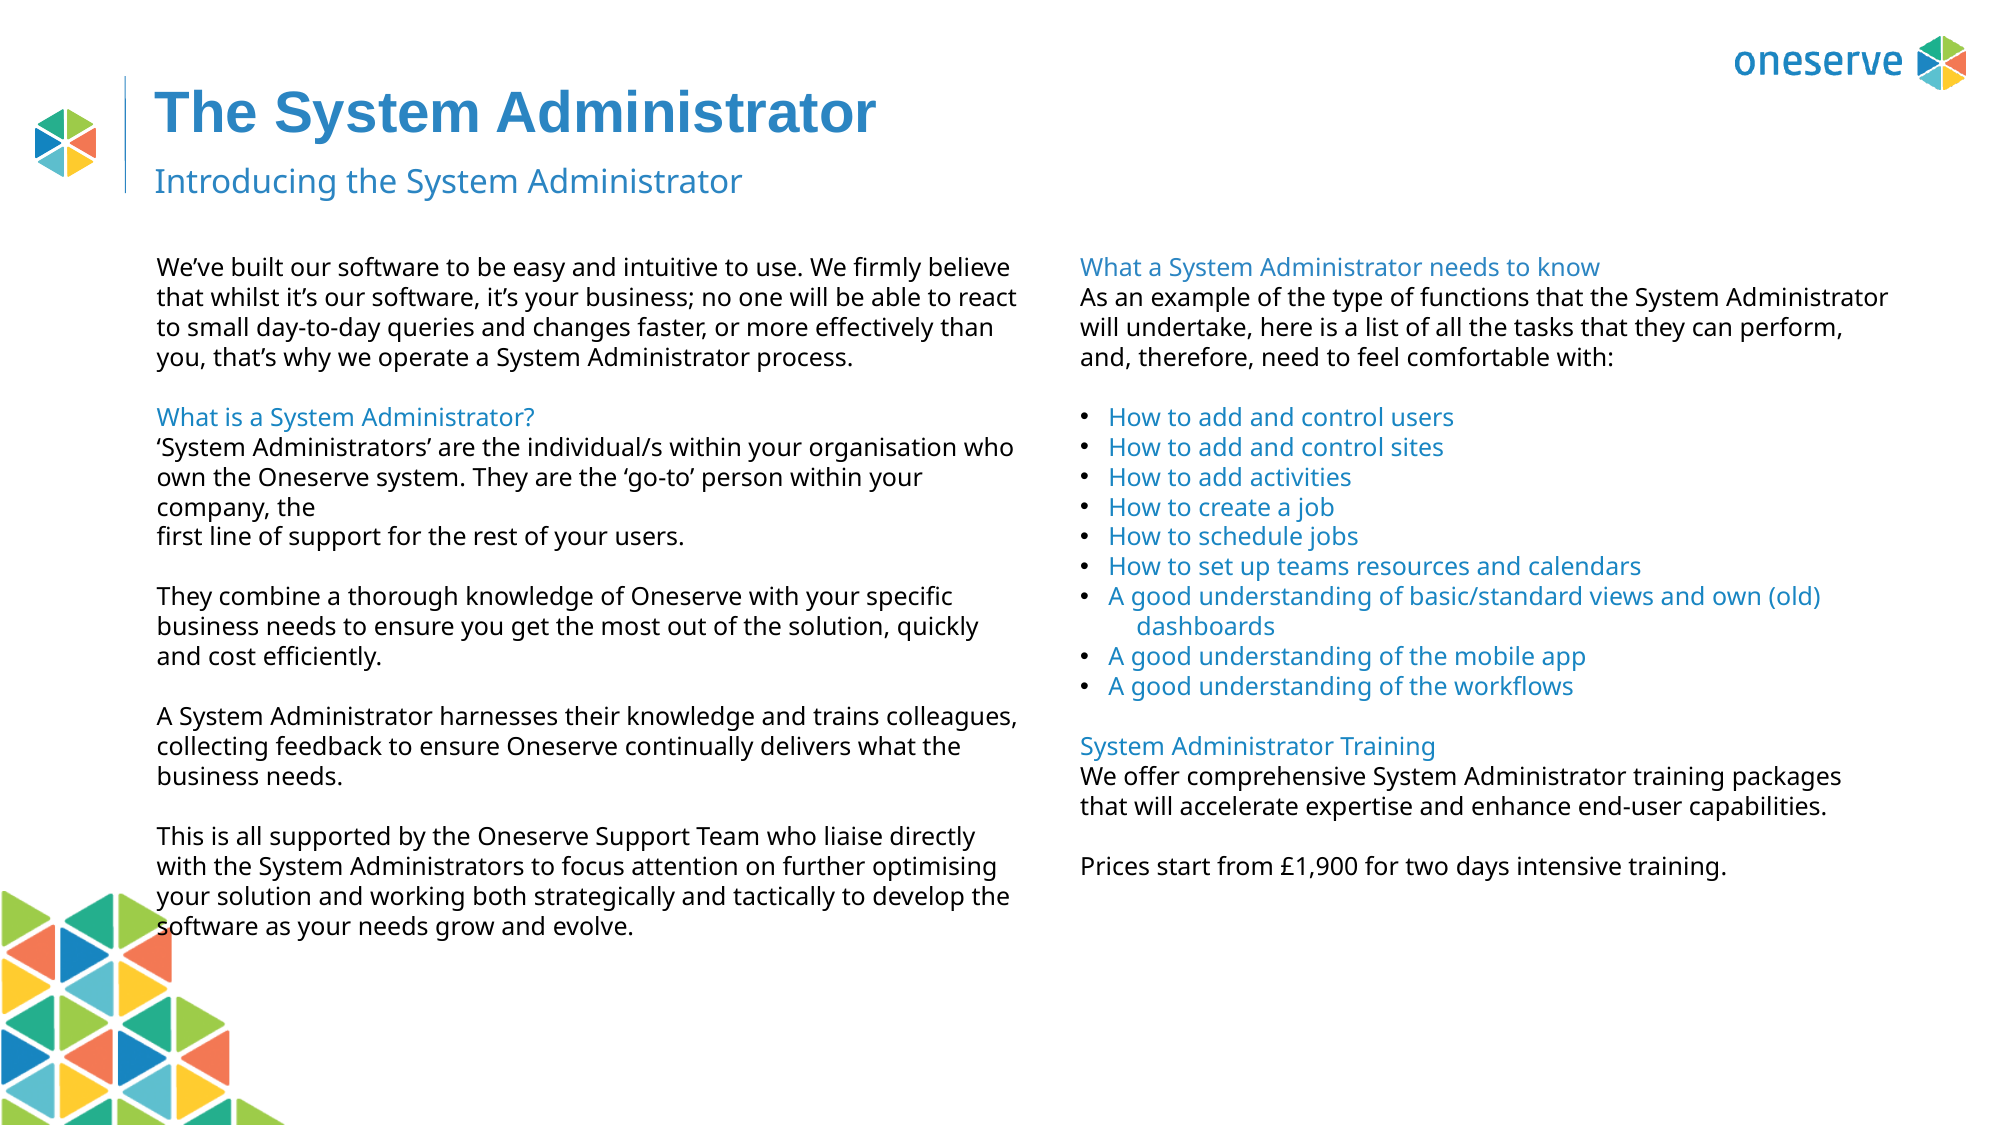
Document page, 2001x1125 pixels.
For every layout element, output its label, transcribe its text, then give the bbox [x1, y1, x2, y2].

text_box We’ve built our software to be easy and intuitive to use. We firmly believe that whilst it’s our software, it’s your business; no one will be able to react to small day-to-day queries and changes faster, or more effectively than you, that’s why we operate a System Administrator process. What is a System Administrator? ‘System Administrators’ are the individual/s within your organisation who own the Oneserve system. They are the ‘go-to’ person within your company, the first line of support for the rest of your users. They combine a thorough knowledge of Oneserve with your specific business needs to ensure you get the most out of the solution, quickly and cost efficiently. A System Administrator harnesses their knowledge and trains colleagues, collecting feedback to ensure Oneserve continually delivers what the business needs. This is all supported by the Oneserve Support Team who liaise directly with the System Administrators to focus attention on further optimising your solution and working both strategically and tactically to develop the software as your needs grow and evolve. [139, 243, 1066, 926]
text_box Introducing the System Administrator [139, 152, 1150, 209]
picture [35, 109, 96, 177]
text_box What a System Administrator needs to know As an example of the type of functions that the System Administrator will undertake, here is a list of all the tasks that they can perform, and, therefore, need to feel comfortable with: How to add and control users How to add and control sites How to add activities How to create a job How to schedule jobs How to set up teams resources and calendars A good understanding of basic/standard views and own (old) dashboards A good understanding of the mobile app A good understanding of the workflows System Administrator Training We offer comprehensive System Administrator training packages that will accelerate expertise and enhance end-user capabilities. Prices start from £1,900 for two days intensive training. [1065, 243, 1910, 896]
text_box The System Administrator [139, 67, 1066, 152]
